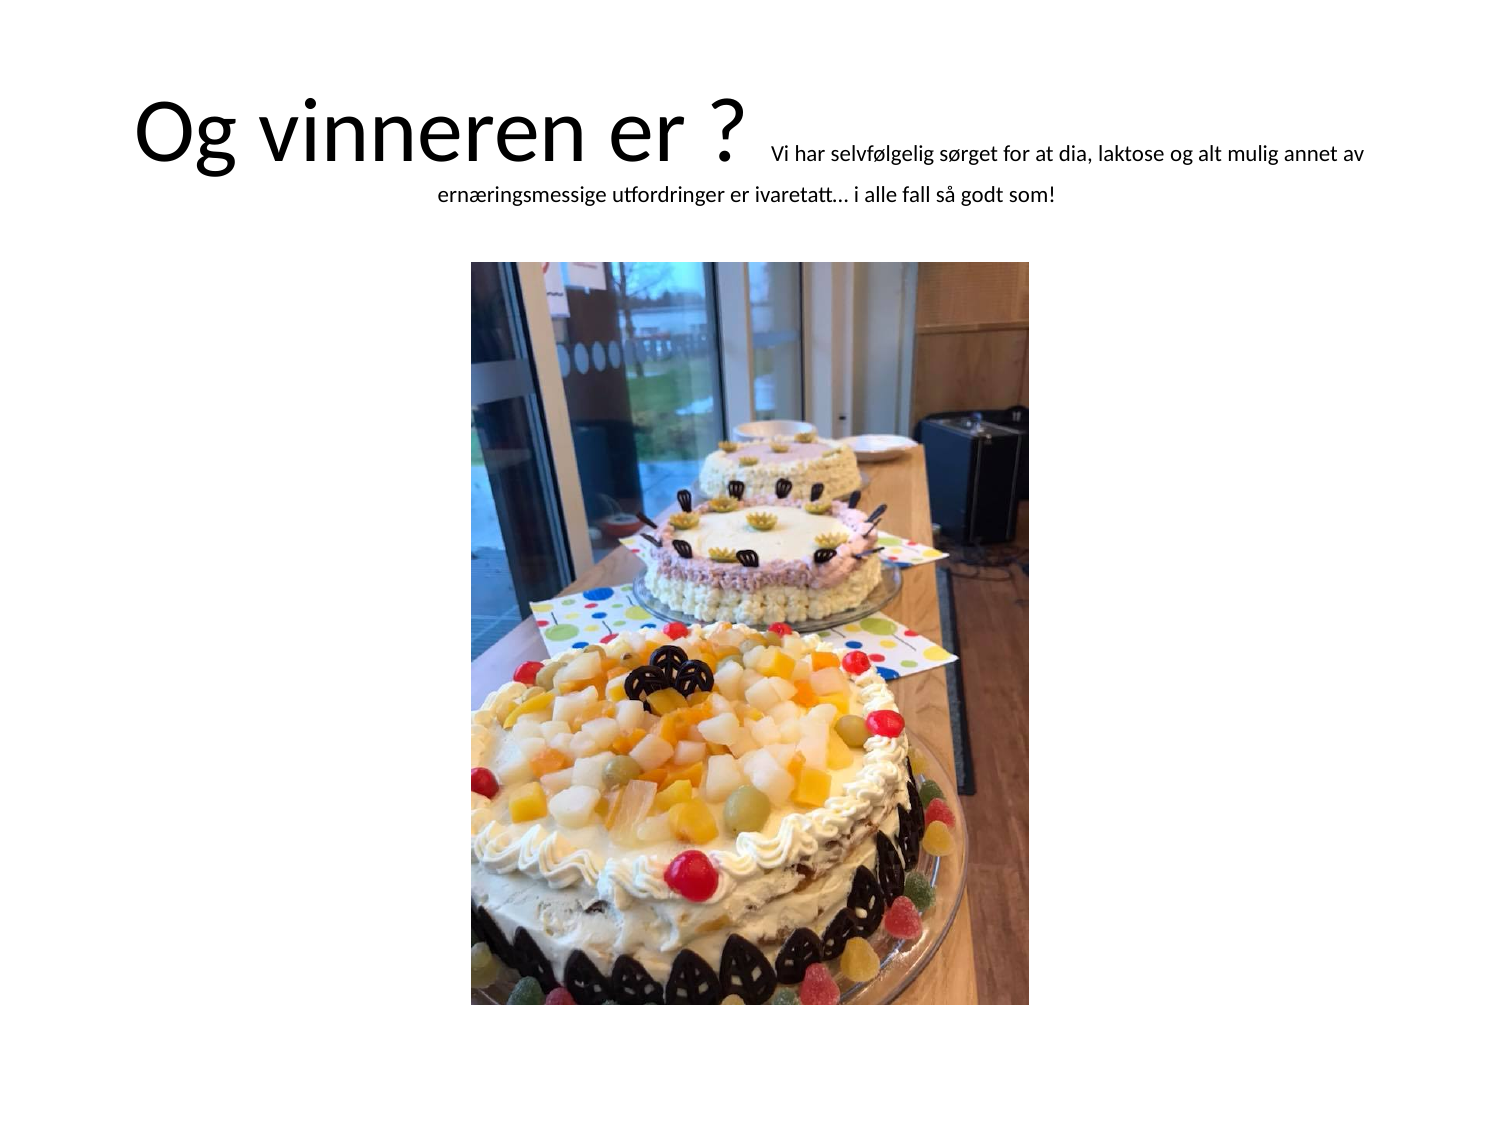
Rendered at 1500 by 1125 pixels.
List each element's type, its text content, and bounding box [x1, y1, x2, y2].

picture [471, 262, 1029, 1005]
title Og vinneren er ? Vi har selvfølgelig sørget for at dia, laktose og alt mulig annet av ernæringsmessige utfordringer er ivaretatt… i alle fall så godt som! [75, 45, 1426, 233]
